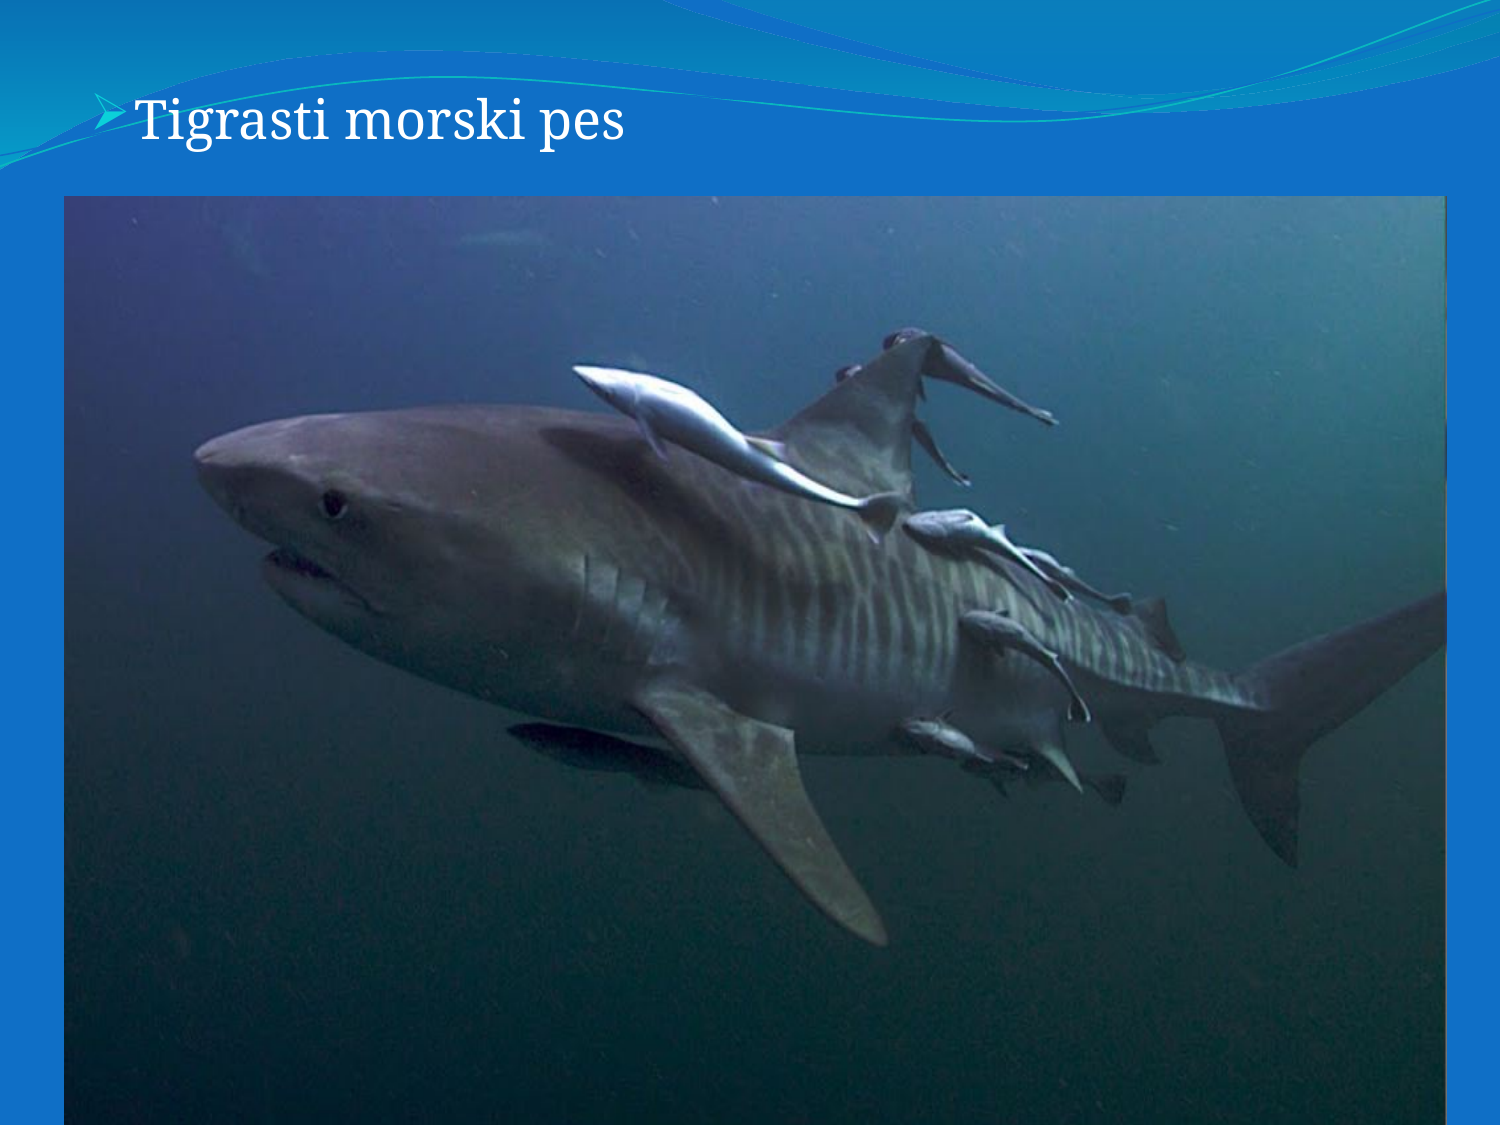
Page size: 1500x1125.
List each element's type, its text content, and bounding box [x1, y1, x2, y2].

picture [64, 196, 1447, 1125]
list Tigrasti morski pes [75, 78, 1425, 196]
